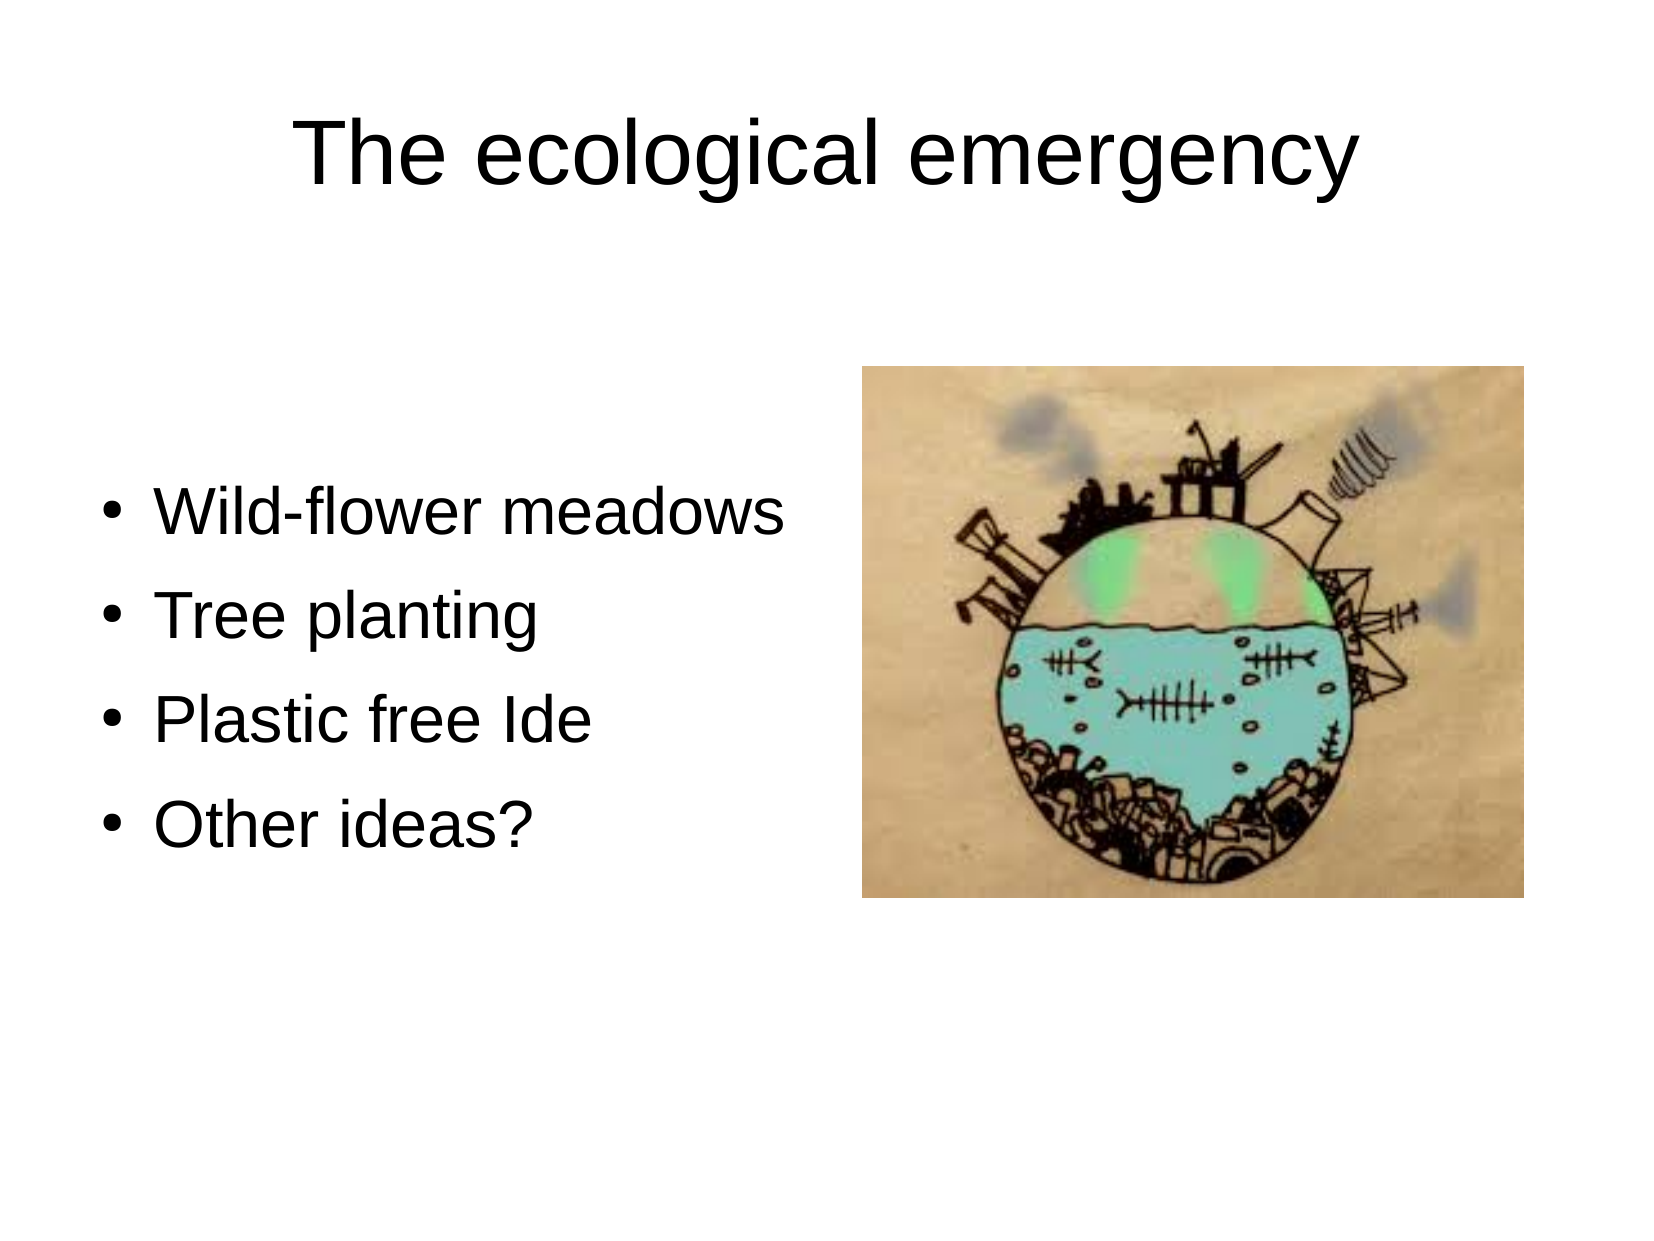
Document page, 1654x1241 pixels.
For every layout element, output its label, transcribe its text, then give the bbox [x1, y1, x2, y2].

title The ecological emergency [82, 49, 1571, 257]
picture [862, 366, 1524, 898]
list Wild-flower meadows Tree planting Plastic free Ide Other ideas? [82, 473, 1571, 1193]
